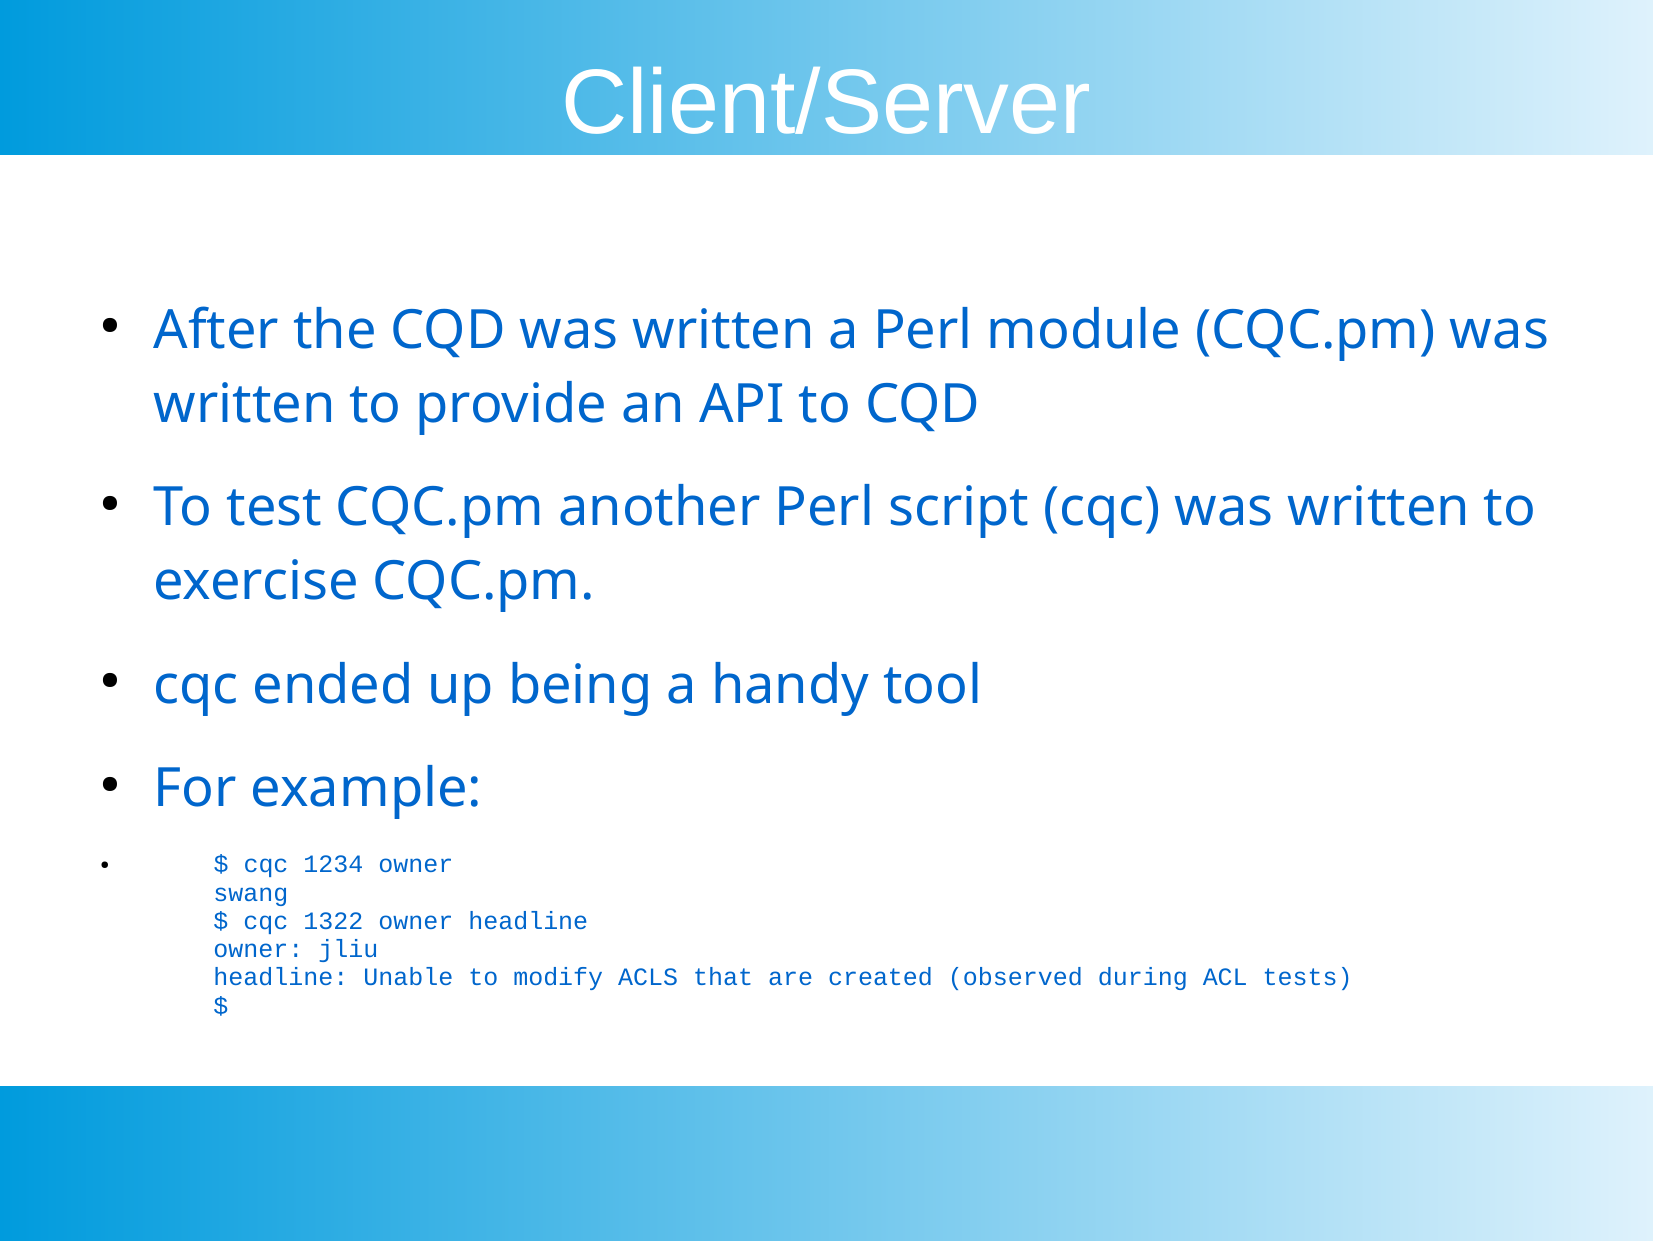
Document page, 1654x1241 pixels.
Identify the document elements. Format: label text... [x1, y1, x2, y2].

list After the CQD was written a Perl module (CQC.pm) was written to provide an API to CQD To test CQC.pm another Perl script (cqc) was written to exercise CQC.pm. cqc ended up being a handy tool For example: $ cqc 1234 owner swang $ cqc 1322 owner headline owner: jliu headline: Unable to modify ACLS that are created (observed during ACL tests) $ [82, 290, 1571, 1010]
title Client/Server [82, 49, 1571, 155]
